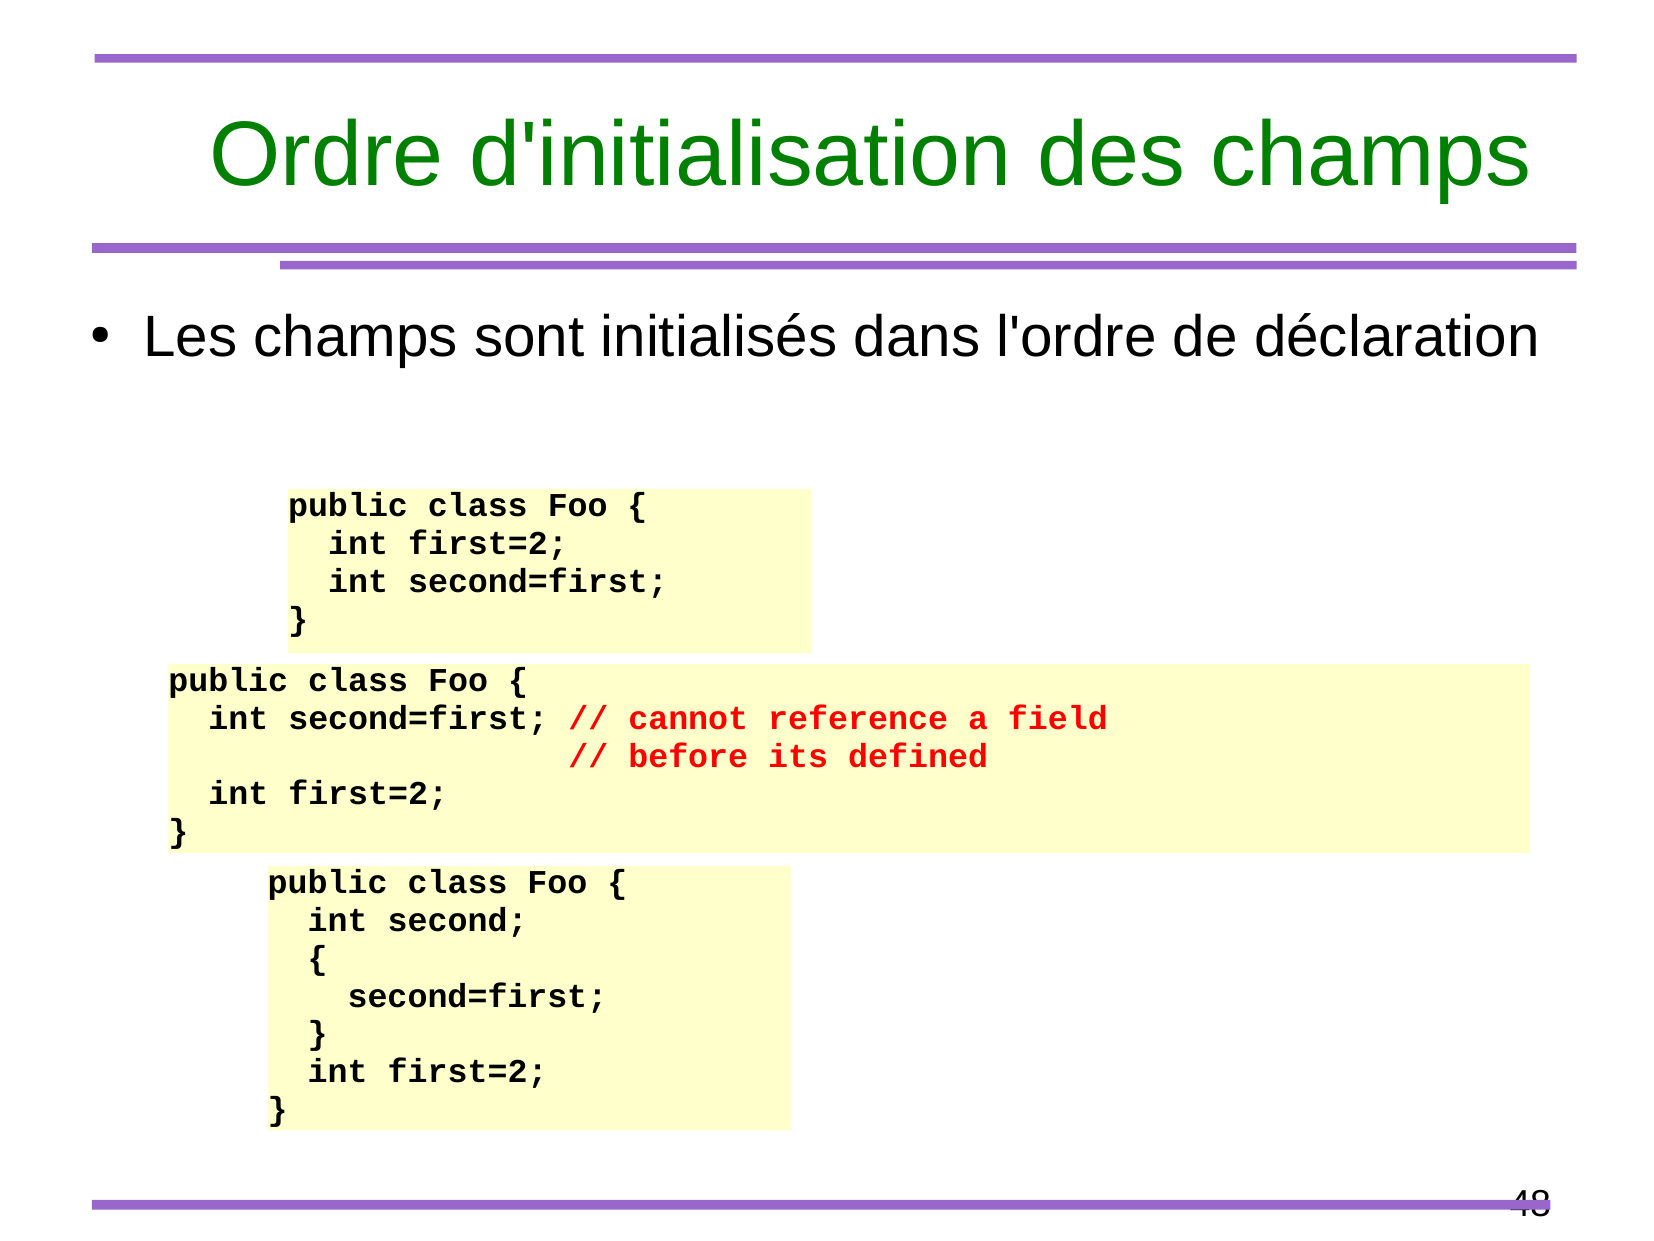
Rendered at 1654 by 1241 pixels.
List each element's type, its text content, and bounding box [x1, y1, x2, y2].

text_box public class Foo { int second=first; // cannot reference a field // before its defined int first=2; } [168, 664, 1531, 853]
list Les champs sont initialisés dans l'ordre de déclaration [72, 303, 1585, 1156]
text_box public class Foo { int first=2; int second=first; } [288, 488, 812, 654]
text_box public class Foo { int second; { second=first; } int first=2; } [267, 866, 792, 1131]
title Ordre d'initialisation des champs [121, 49, 1534, 257]
